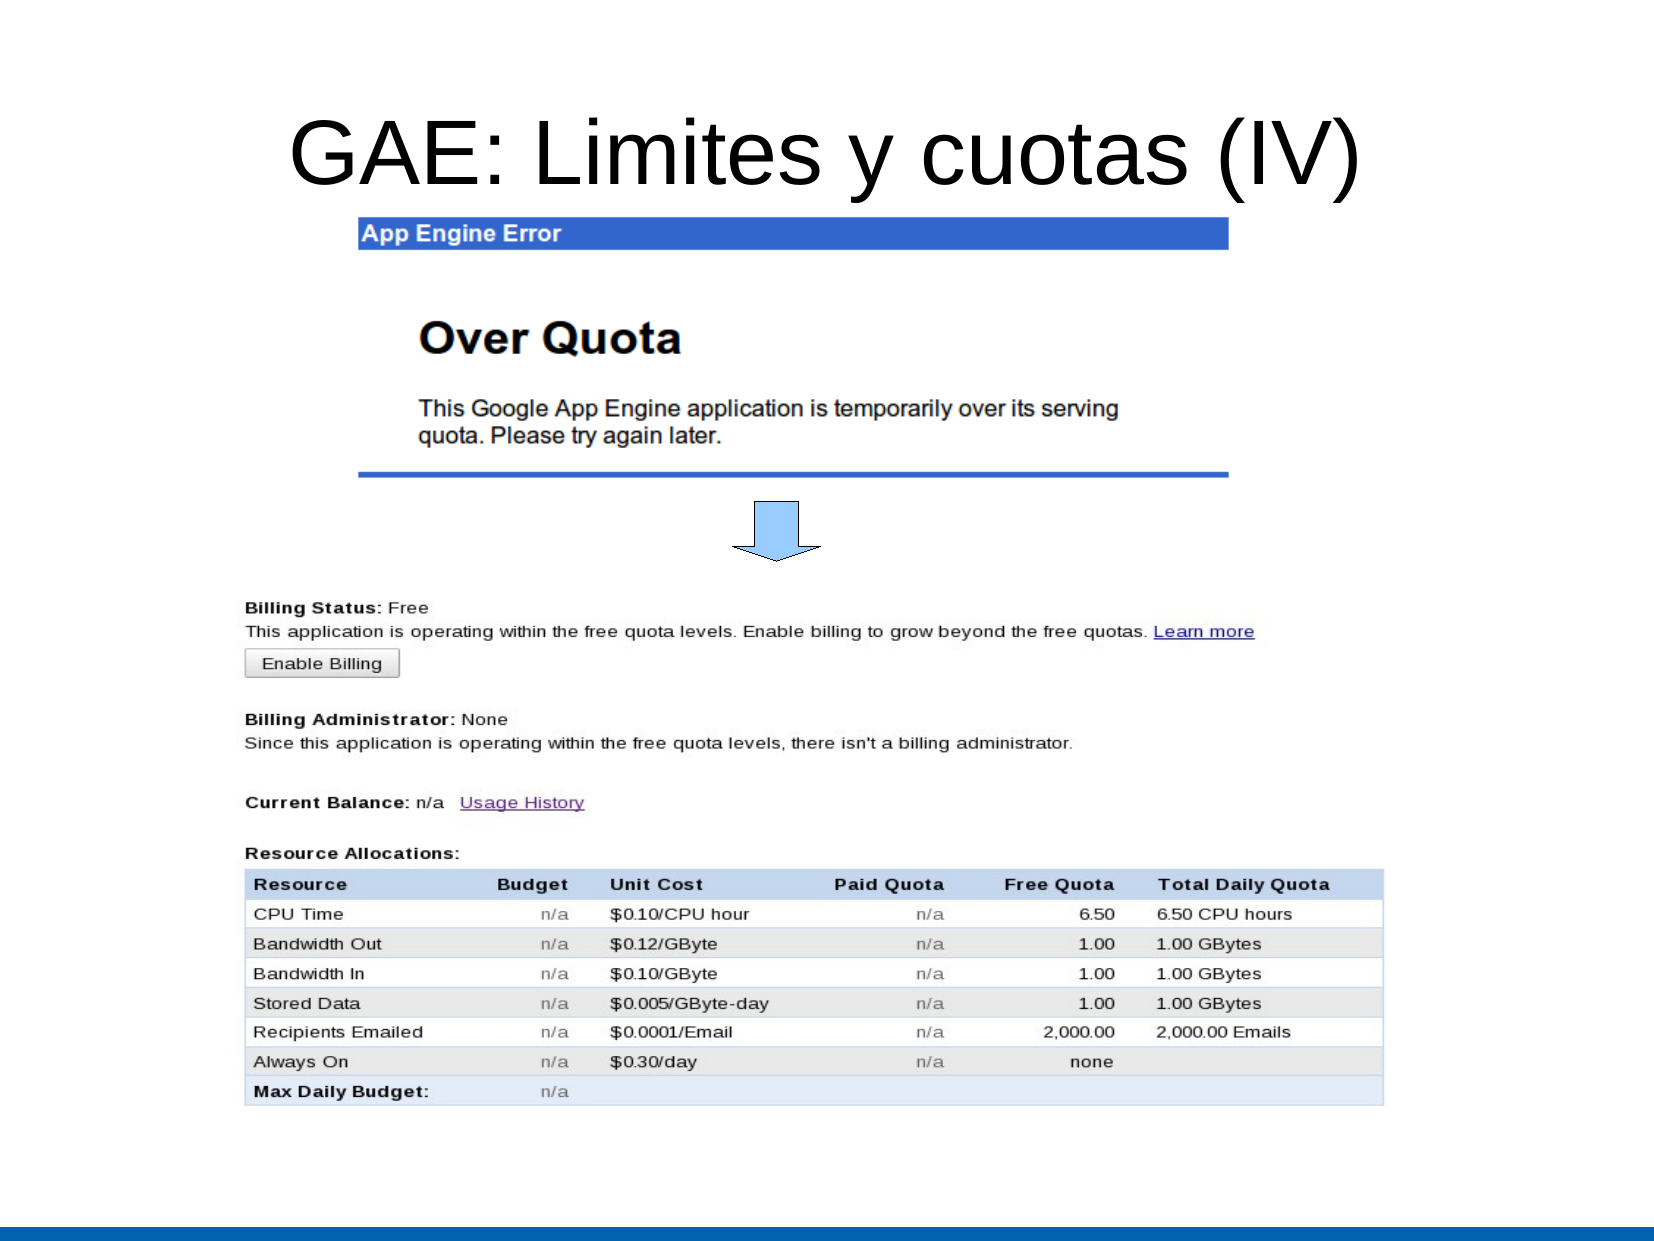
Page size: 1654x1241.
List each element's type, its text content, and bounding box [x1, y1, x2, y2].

picture [236, 590, 1418, 1123]
text_box [732, 501, 821, 562]
picture [348, 206, 1241, 502]
title GAE: Limites y cuotas (IV) [82, 49, 1571, 257]
